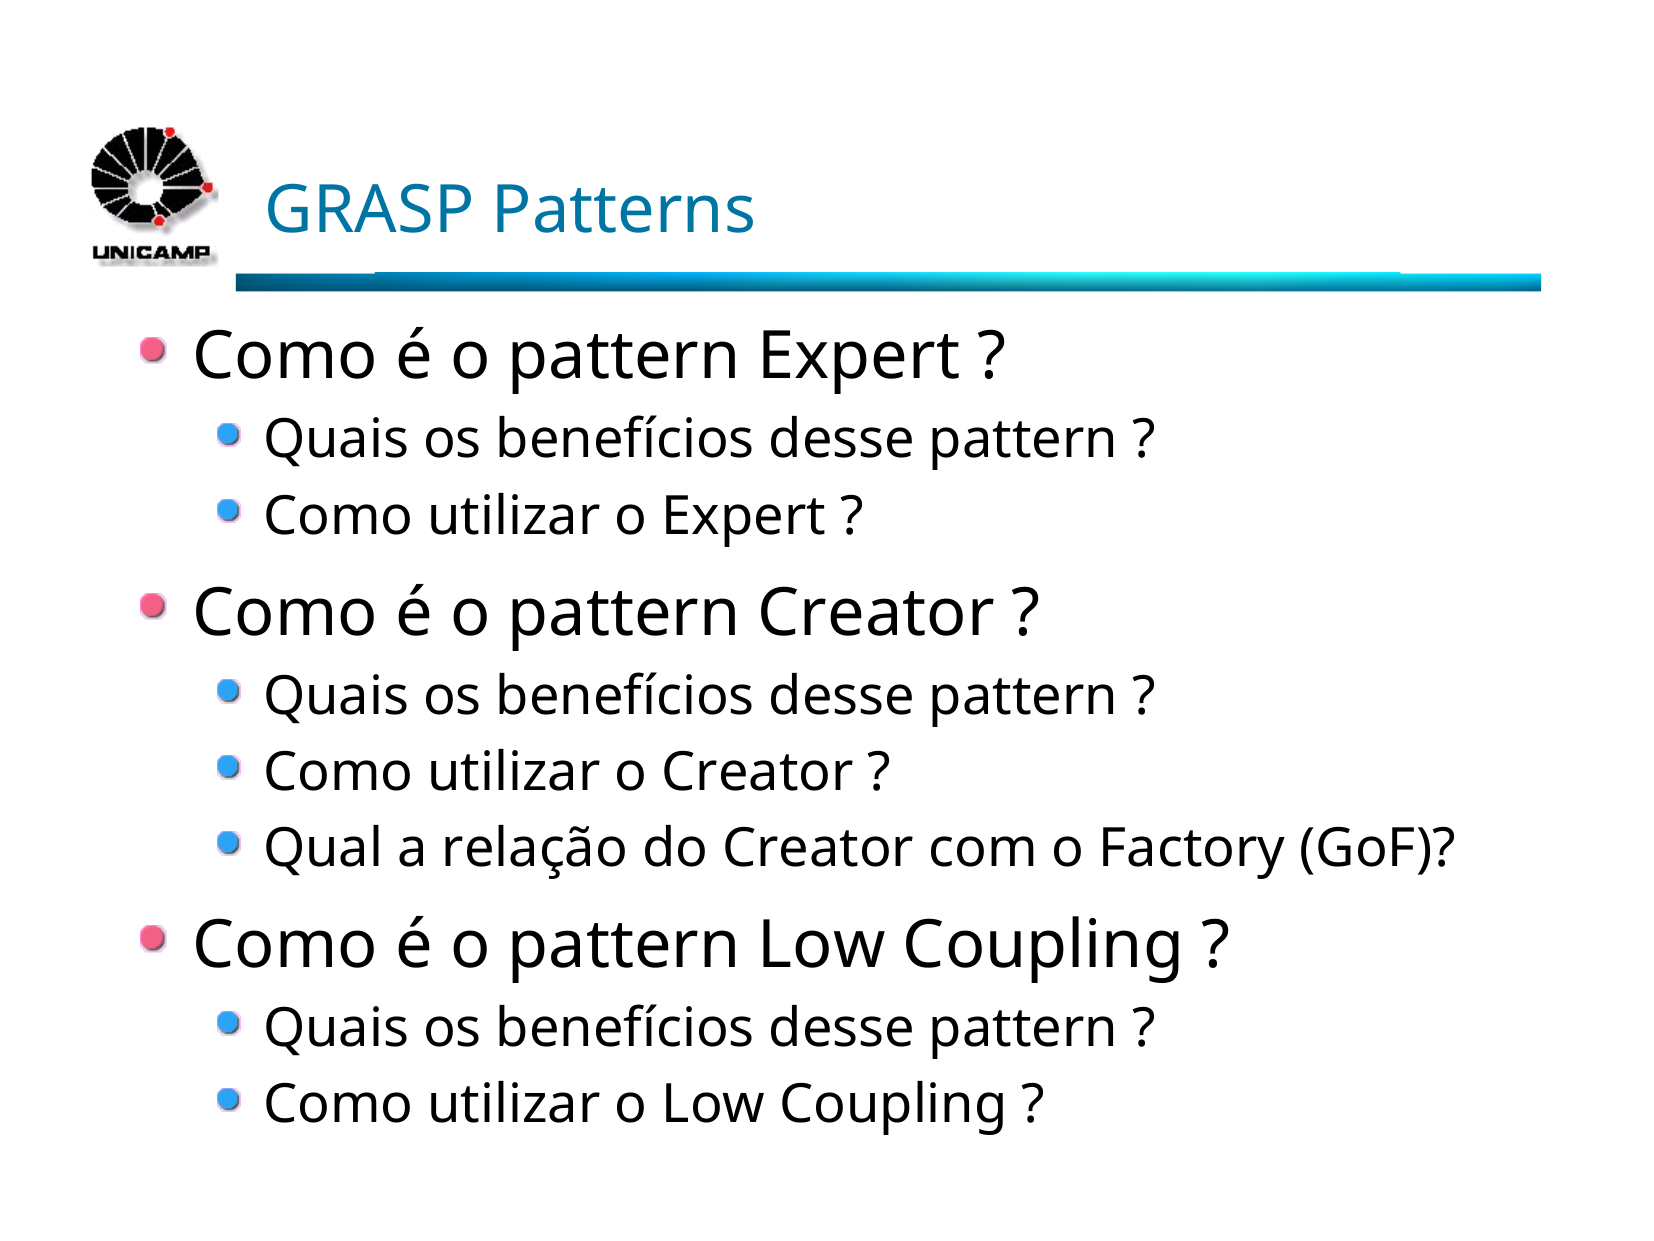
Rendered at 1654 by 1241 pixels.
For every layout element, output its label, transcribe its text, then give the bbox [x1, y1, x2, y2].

picture [125, 272, 1654, 295]
title GRASP Patterns [264, 57, 1534, 250]
list Como é o pattern Expert ? Quais os benefícios desse pattern ? Como utilizar o Expert ? Como é o pattern Creator ? Quais os benefícios desse pattern ? Como utilizar o Creator ? Qual a relação do Creator com o Factory (GoF)? Como é o pattern Low Coupling ? Quais os benefícios desse pattern ? Como utilizar o Low Coupling ? [121, 309, 1595, 1167]
